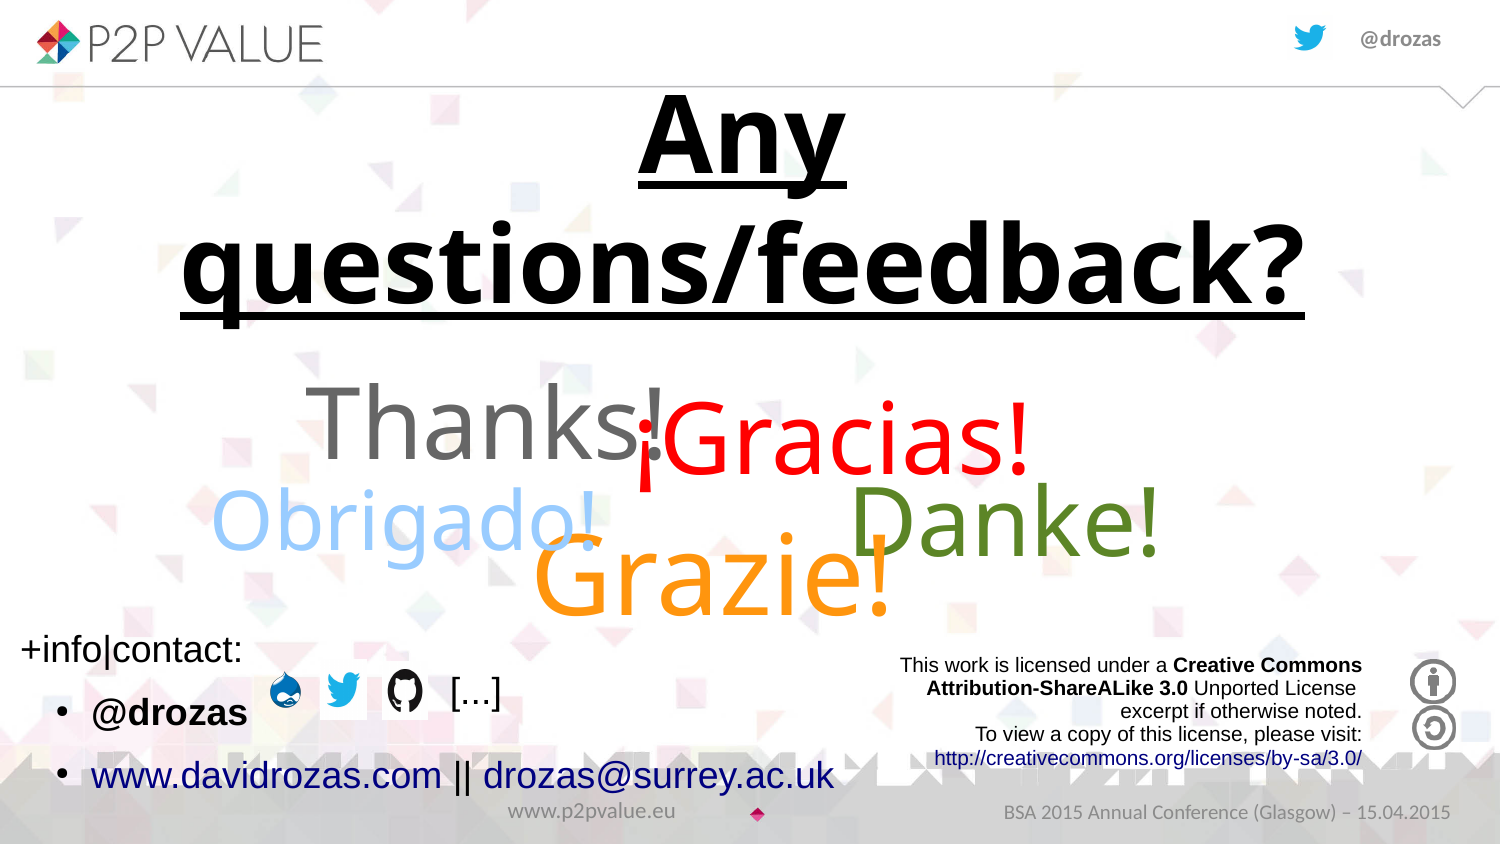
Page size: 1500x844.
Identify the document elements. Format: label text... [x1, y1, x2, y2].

text_box This work is licensed under a Creative Commons Attribution-ShareALike 3.0 Unported License excerpt if otherwise noted. To view a copy of this license, please visit: http://creativecommons.org/licenses/by-sa/3.0/ [1147, 645, 1378, 801]
text_box @drozas [1333, 15, 1455, 60]
text_box [...] [435, 663, 526, 721]
text_box +info|contact: @drozas www.davidrozas.com || drozas@surrey.ac.uk [0, 600, 1147, 844]
title Obrigado! [195, 420, 616, 600]
title Any questions/feedback? [150, 15, 1336, 376]
picture [270, 671, 301, 709]
picture [320, 659, 367, 720]
title ¡Gracias! [585, 376, 1081, 541]
title Thanks! [270, 376, 585, 420]
text_box BSA 2015 Annual Conference (Glasgow) – 15.04.2015 [1147, 788, 1470, 834]
title Grazie! [616, 541, 916, 600]
title Danke! [916, 420, 1201, 616]
picture [0, 0, 1500, 844]
picture [382, 661, 428, 721]
